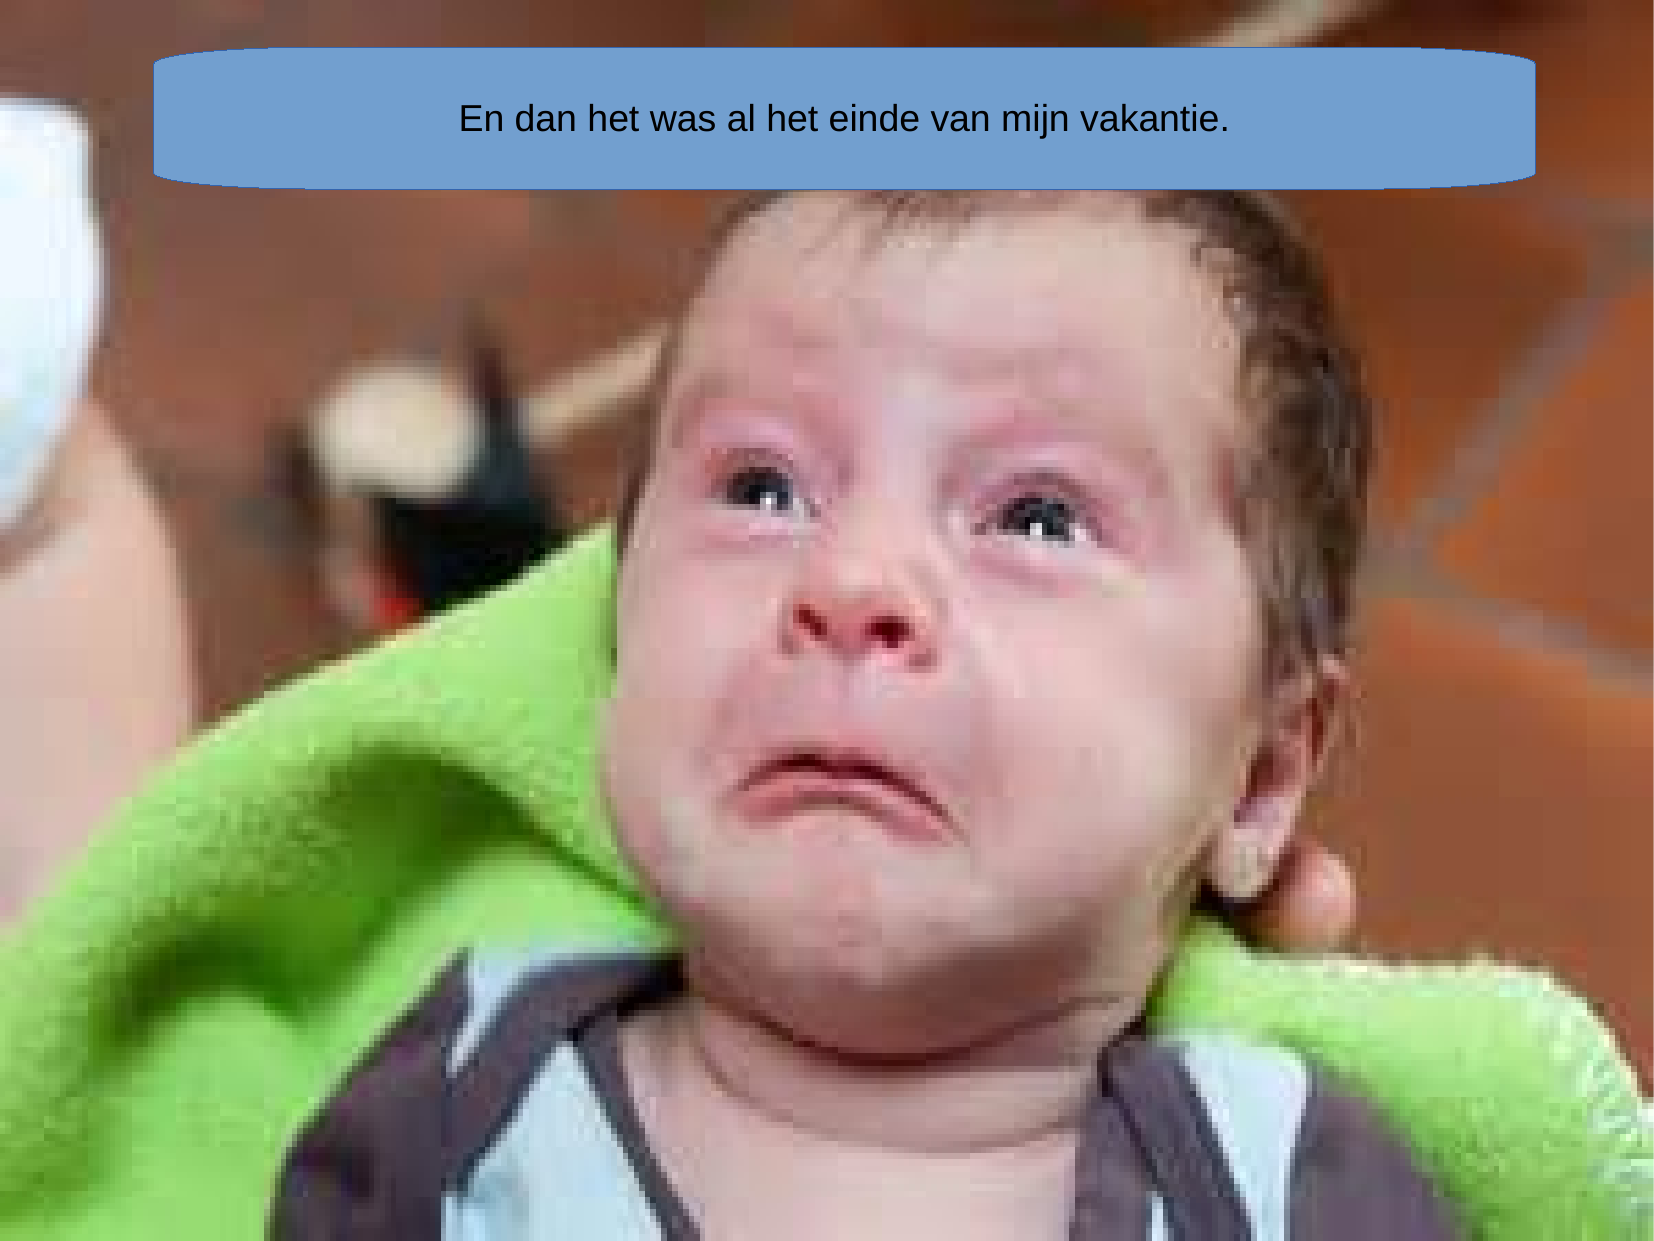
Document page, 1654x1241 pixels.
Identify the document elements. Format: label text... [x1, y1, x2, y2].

picture [0, 0, 1654, 1241]
text_box En dan het was al het einde van mijn vakantie. [153, 47, 1536, 190]
